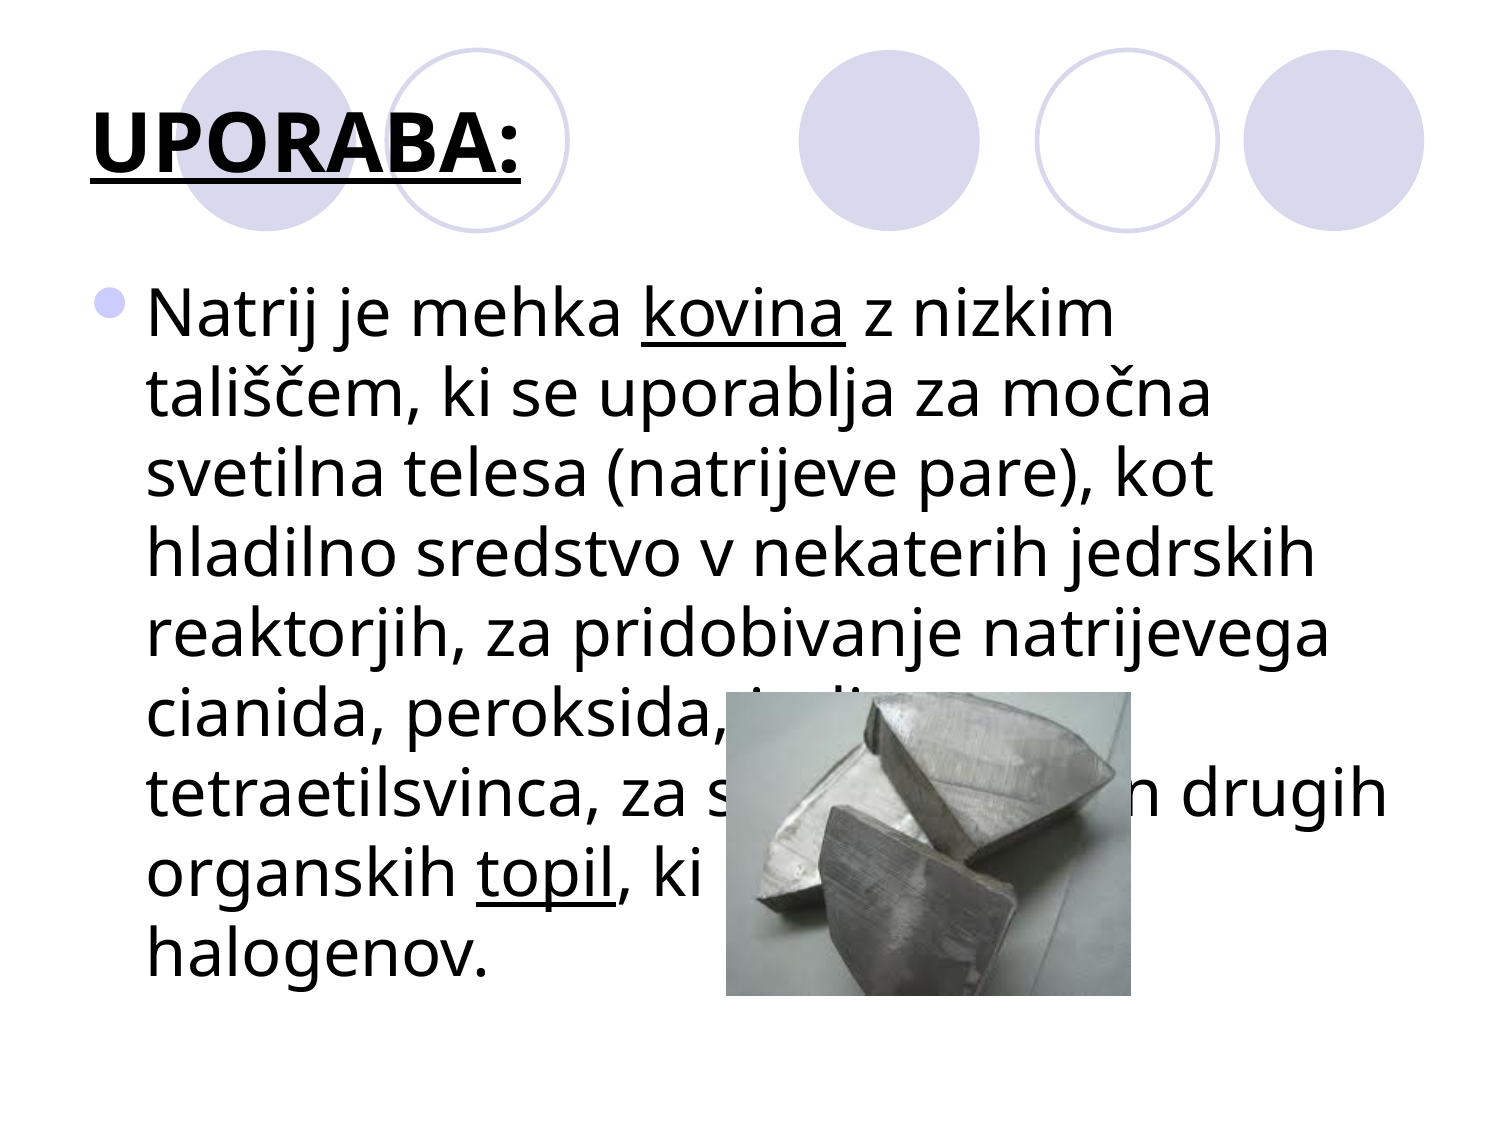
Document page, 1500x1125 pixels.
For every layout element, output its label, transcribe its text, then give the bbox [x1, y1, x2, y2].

title UPORABA: [75, 45, 1425, 233]
list Natrij je mehka kovina z nizkim tališčem, ki se uporablja za močna svetilna telesa (natrijeve pare), kot hladilno sredstvo v nekaterih jedrskih reaktorjih, za pridobivanje natrijevega cianida, peroksida, indiga, tetraetilsvinca, za sušenje etra in drugih organskih topil, ki ne vsebujejo halogenov. [75, 262, 1425, 1006]
picture [726, 692, 1131, 996]
